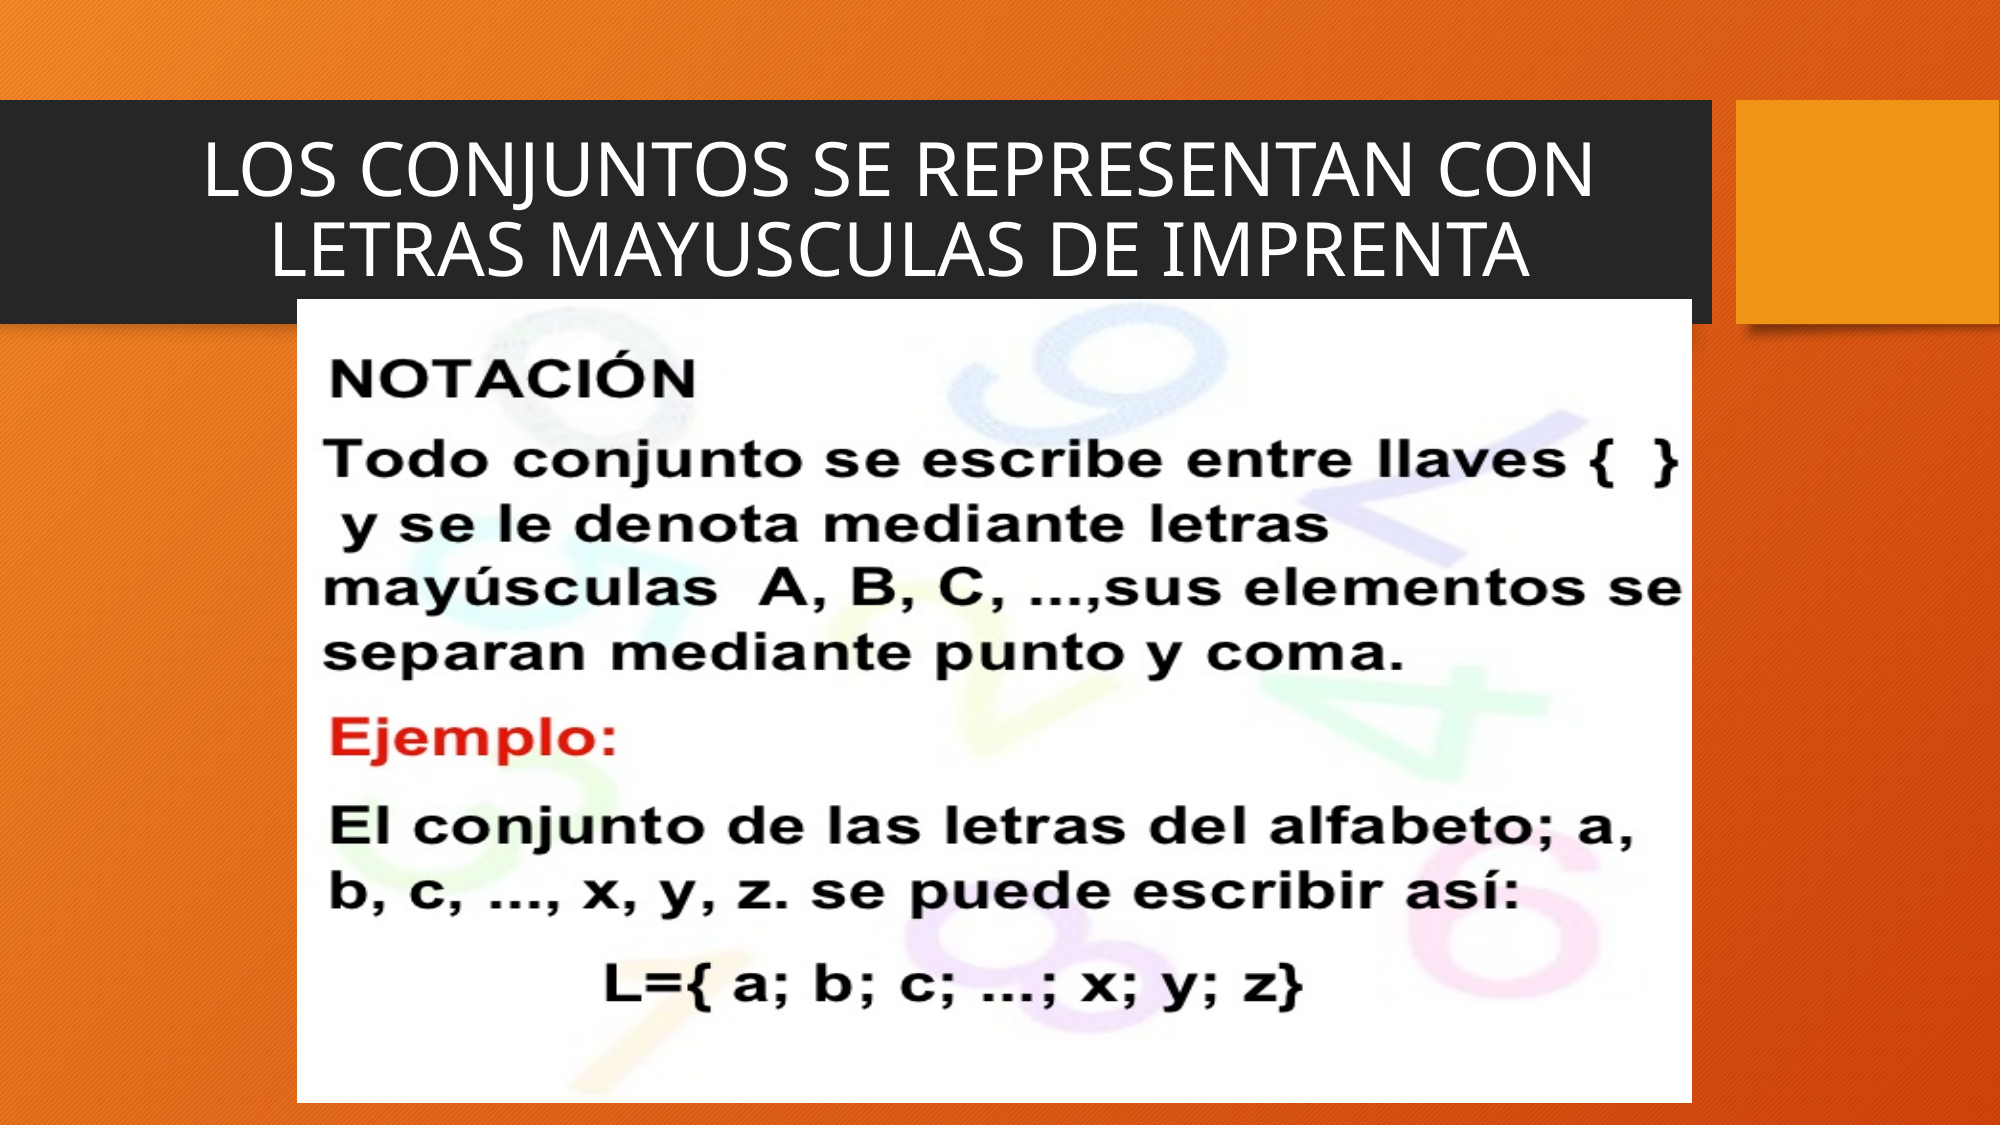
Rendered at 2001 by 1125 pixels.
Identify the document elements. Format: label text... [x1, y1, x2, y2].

picture [297, 299, 1692, 1103]
title LOS CONJUNTOS SE REPRESENTAN CON LETRAS MAYUSCULAS DE IMPRENTA [111, 123, 1689, 301]
